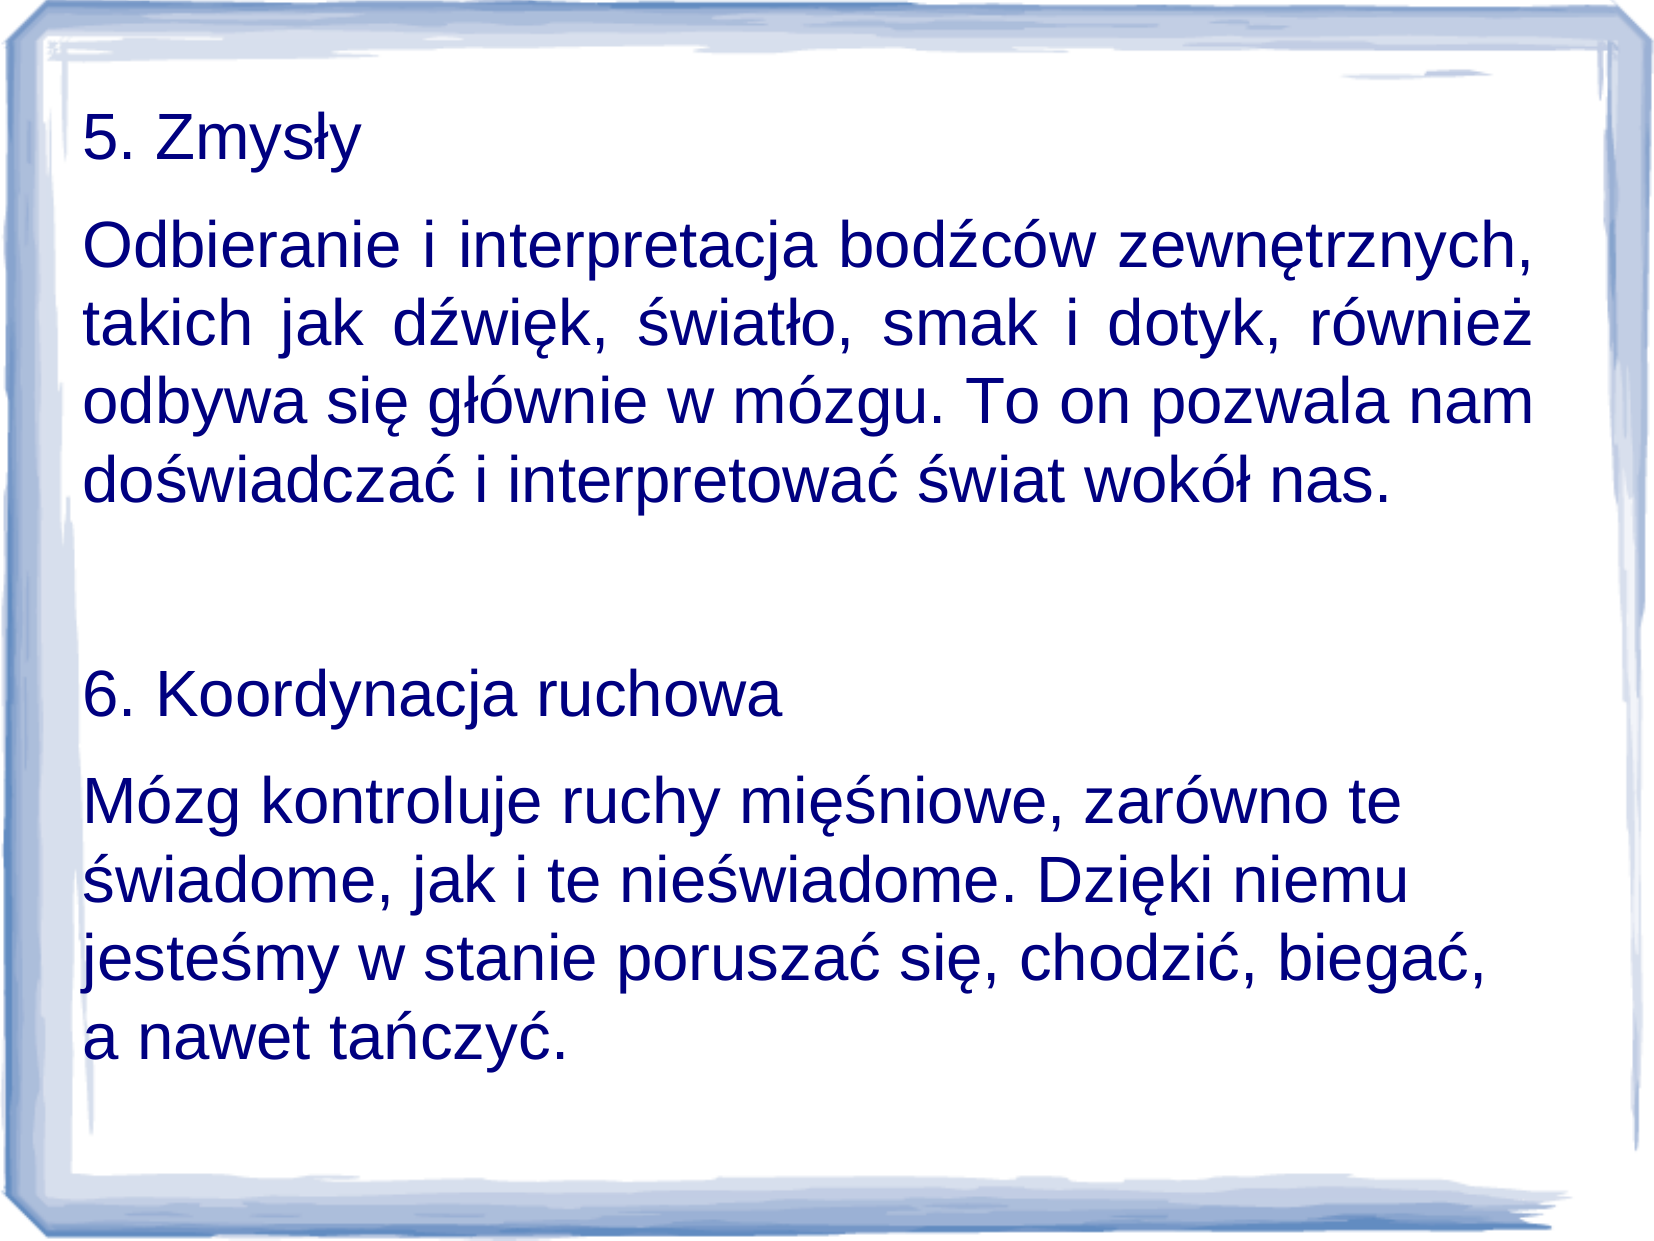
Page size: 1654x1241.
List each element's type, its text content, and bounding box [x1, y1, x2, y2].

list 5. Zmysły Odbieranie i interpretacja bodźców zewnętrznych, takich jak dźwięk, światło, smak i dotyk, również odbywa się głównie w mózgu. To on pozwala nam doświadczać i interpretować świat wokół nas. 6. Koordynacja ruchowa Mózg kontroluje ruchy mięśniowe, zarówno te świadome, jak i te nieświadome. Dzięki niemu jesteśmy w stanie poruszać się, chodzić, biegać, a nawet tańczyć. [82, 94, 1536, 1110]
